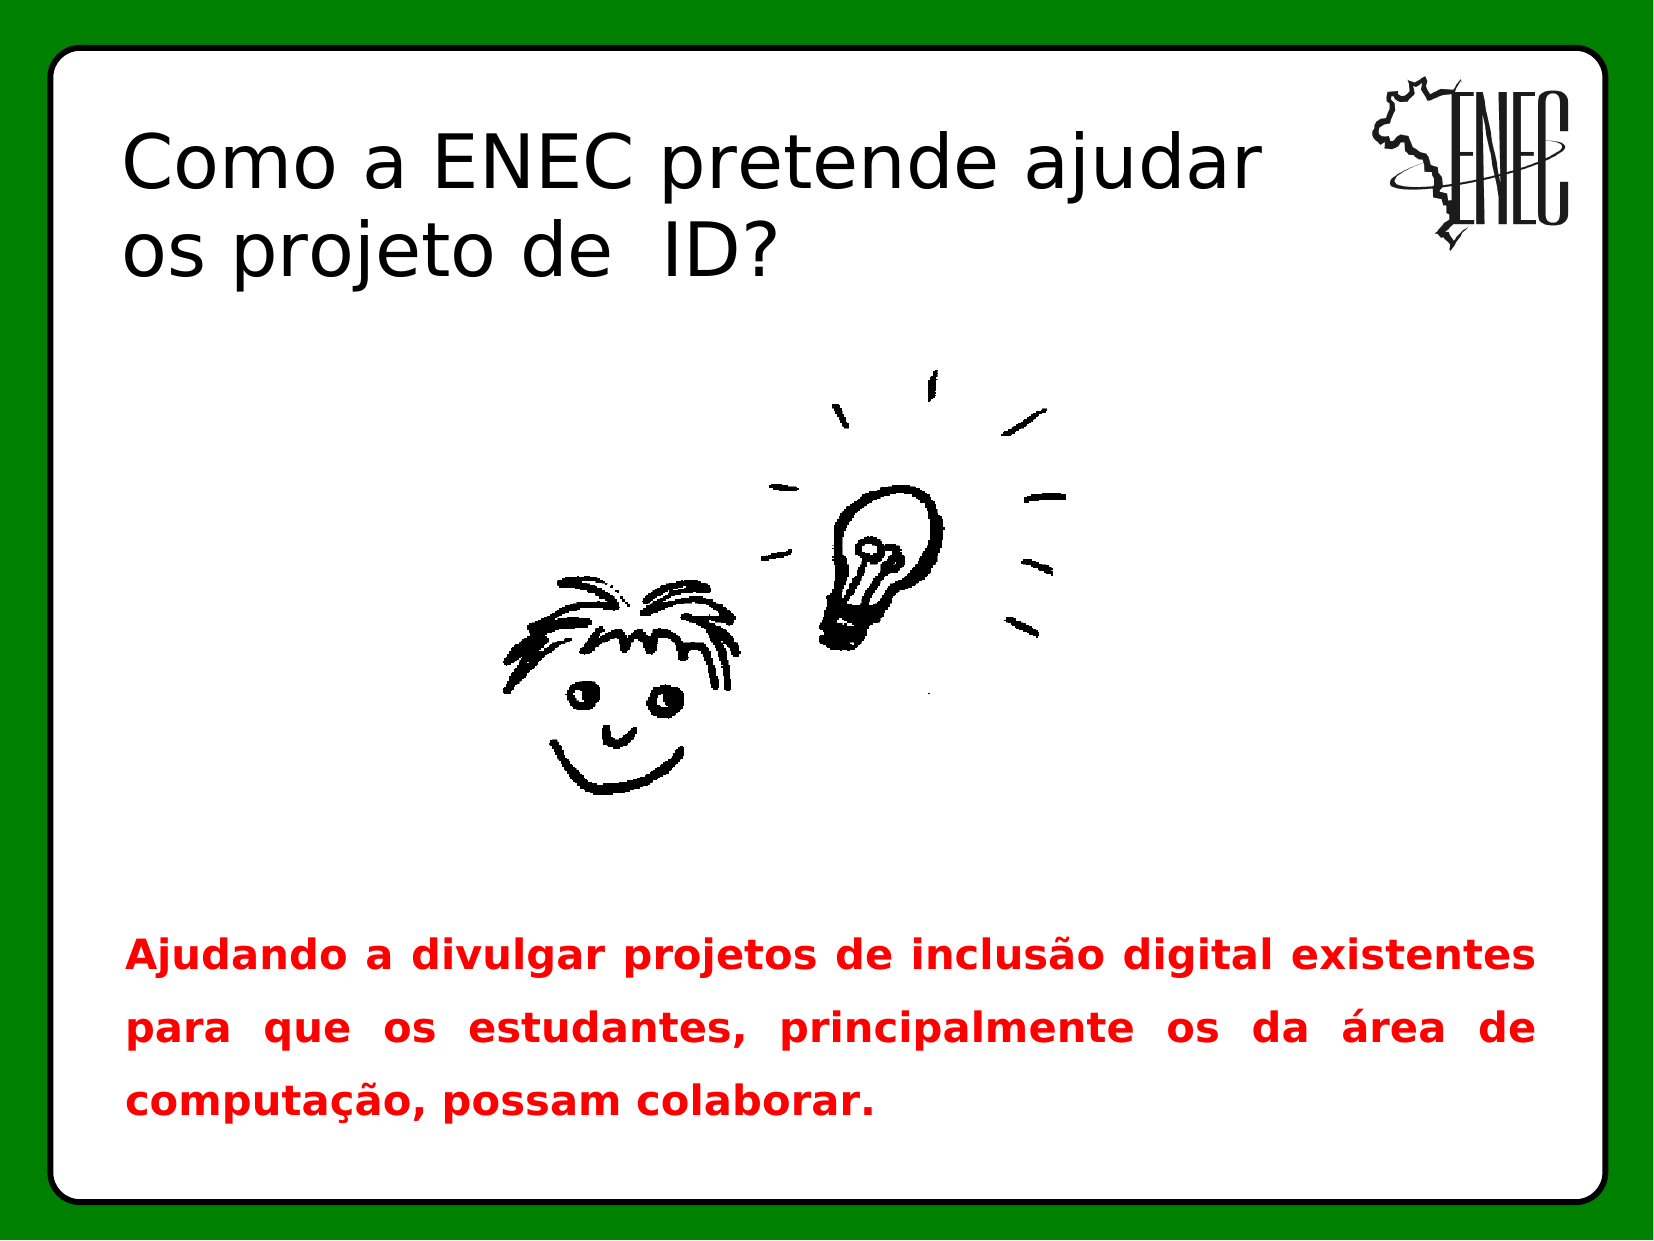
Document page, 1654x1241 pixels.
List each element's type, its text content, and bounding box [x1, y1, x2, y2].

picture [501, 370, 1071, 798]
title Como a ENEC pretende ajudar os projeto de ID? [121, 102, 1534, 311]
list Ajudando a divulgar projetos de inclusão digital existentes para que os estudantes, principalmente os da área de computação, possam colaborar. [125, 906, 1538, 1184]
picture [1367, 71, 1574, 273]
